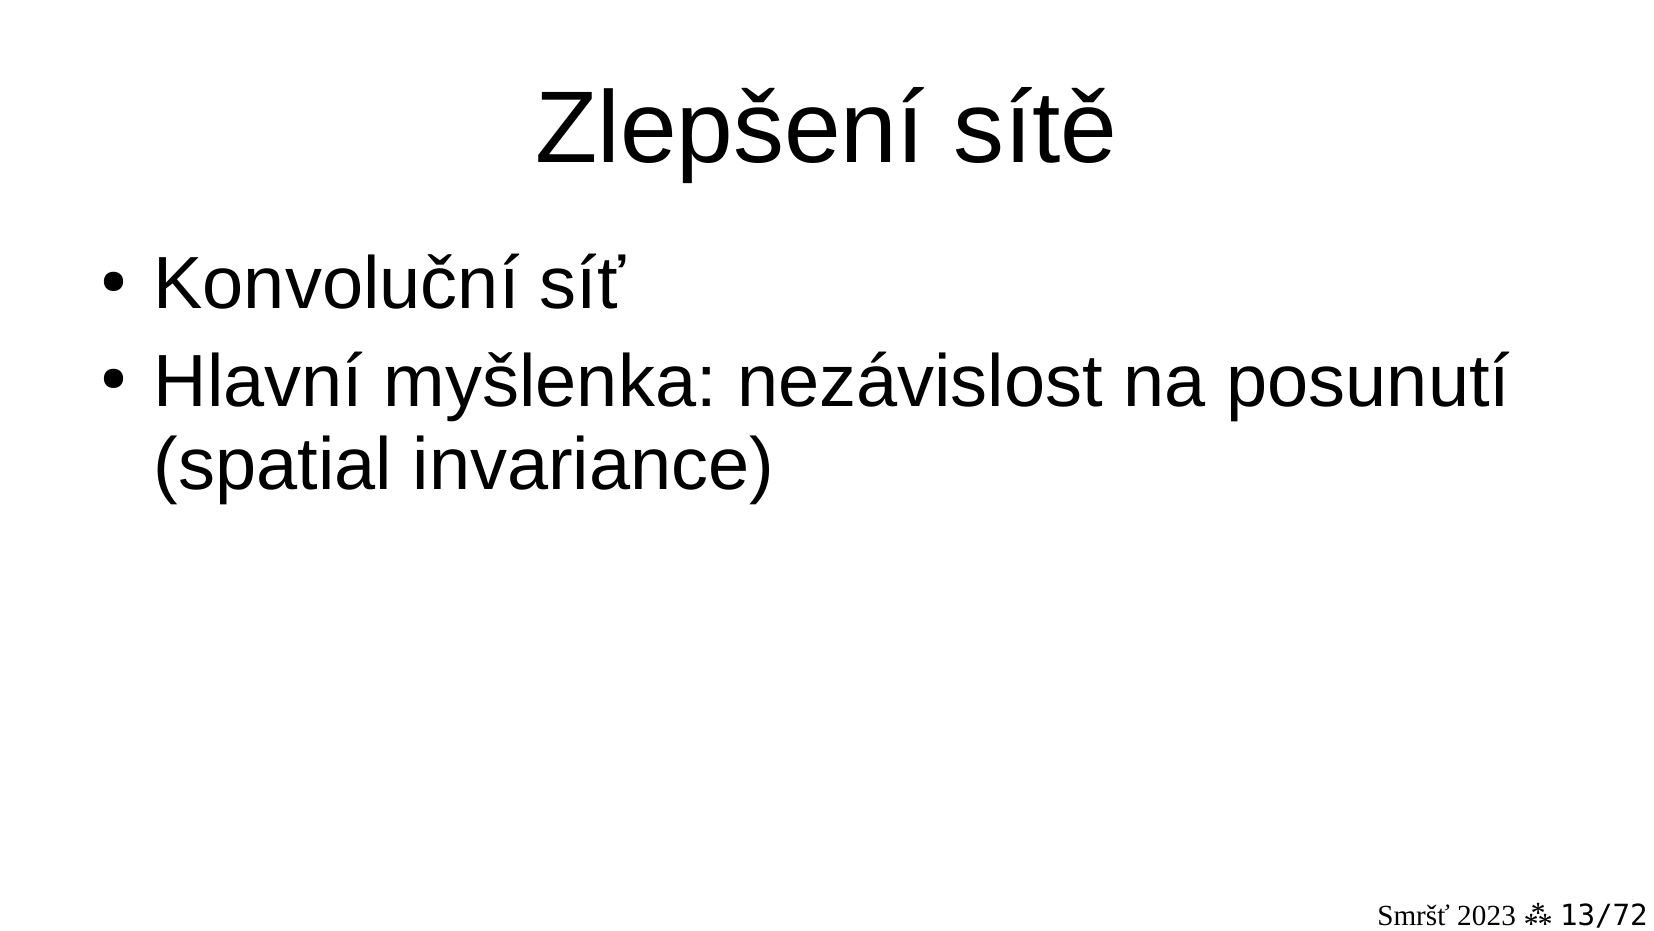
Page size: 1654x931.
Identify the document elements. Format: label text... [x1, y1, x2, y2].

list Konvoluční síť Hlavní myšlenka: nezávislost na posunutí (spatial invariance) [82, 241, 1571, 842]
title Zlepšení sítě [82, 41, 1571, 214]
